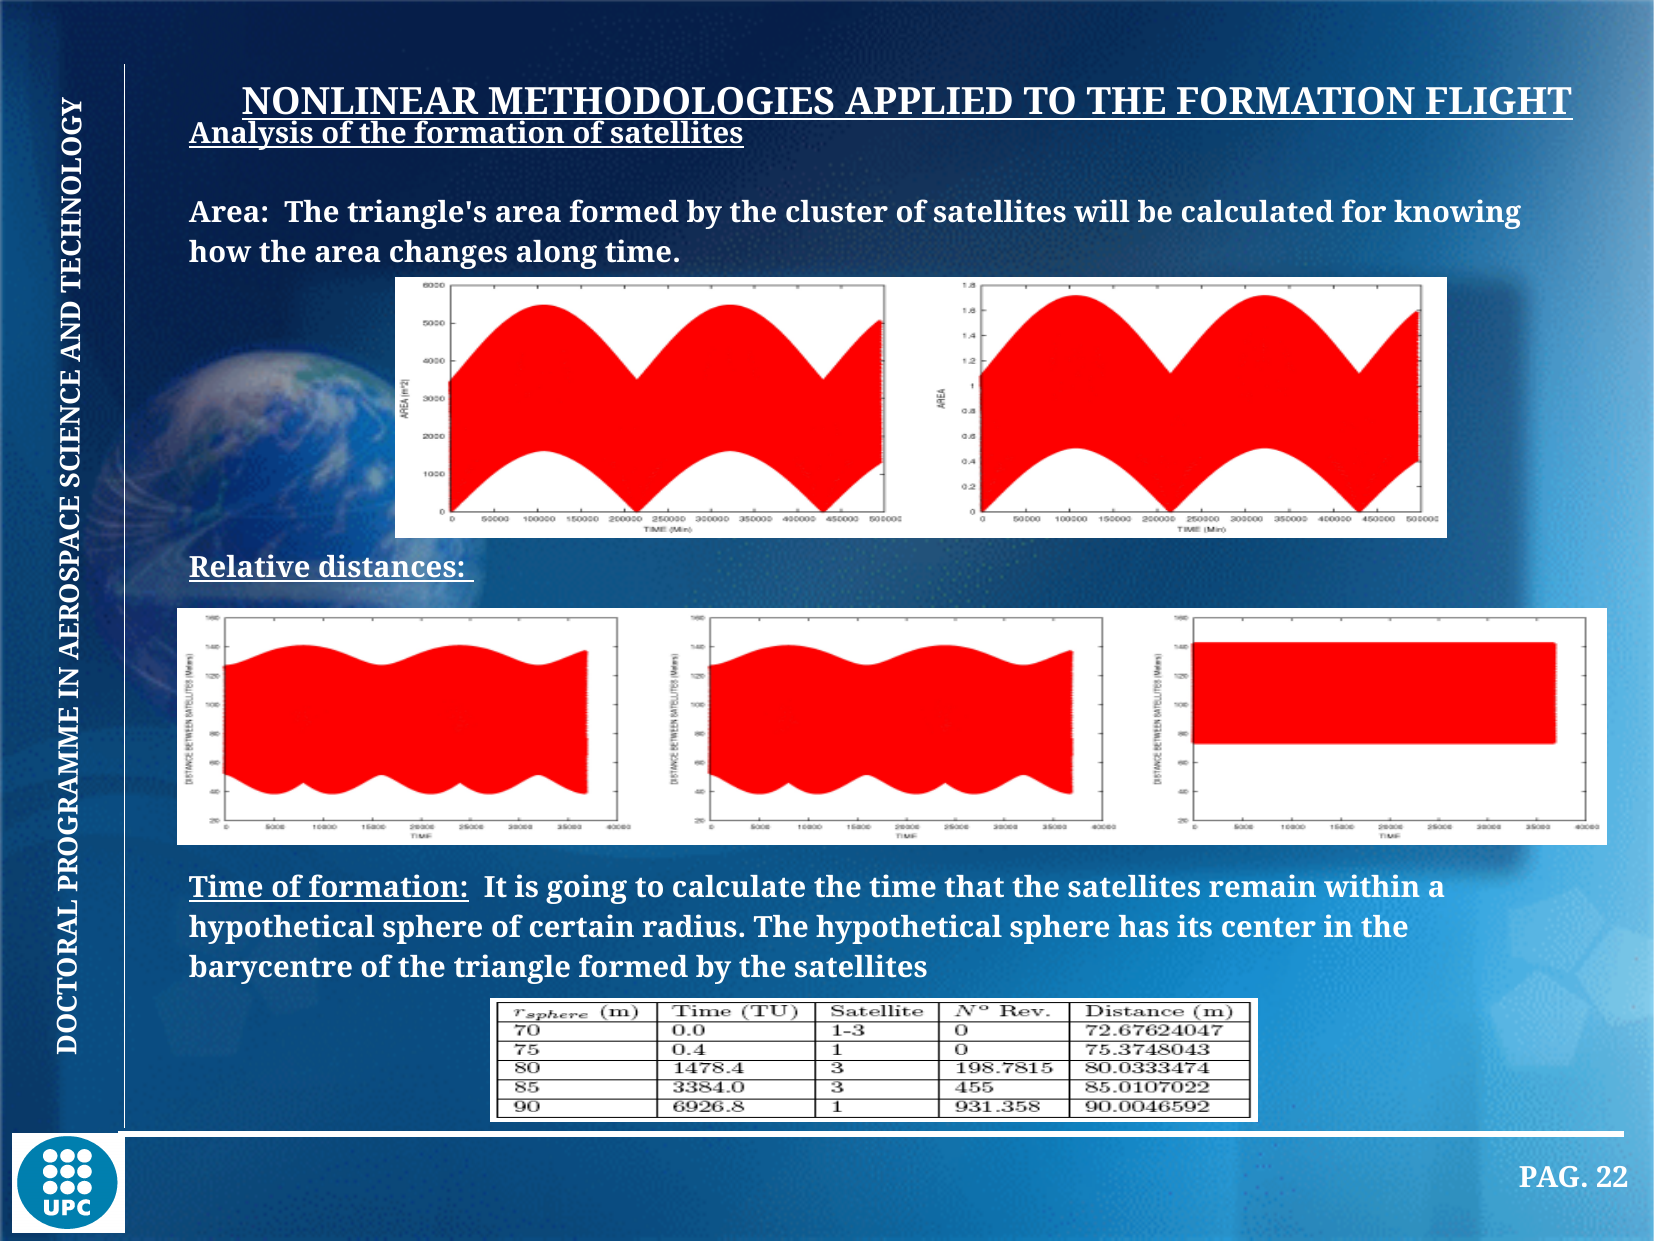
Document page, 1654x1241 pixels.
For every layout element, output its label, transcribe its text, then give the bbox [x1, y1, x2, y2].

picture [0, 0, 1654, 1241]
title PAG. 22 [1505, 1116, 1642, 1237]
title Analysis of the formation of satellites Area: The triangle's area formed by the cluster of satellites will be calculated for knowing how the area changes along time. [188, 148, 1565, 295]
title NONLINEAR METHODOLOGIES APPLIED TO THE FORMATION FLIGHT [147, 27, 1654, 148]
title Time of formation: It is going to calculate the time that the satellites remain within a hypothetical sphere of certain radius. The hypothetical sphere has its center in the barycentre of the triangle formed by the satellites [188, 865, 1565, 987]
title DOCTORAL PROGRAMME IN AEROSPACE SCIENCE AND TECHNOLOGY [8, 88, 124, 1064]
title Relative distances: [188, 505, 1565, 626]
